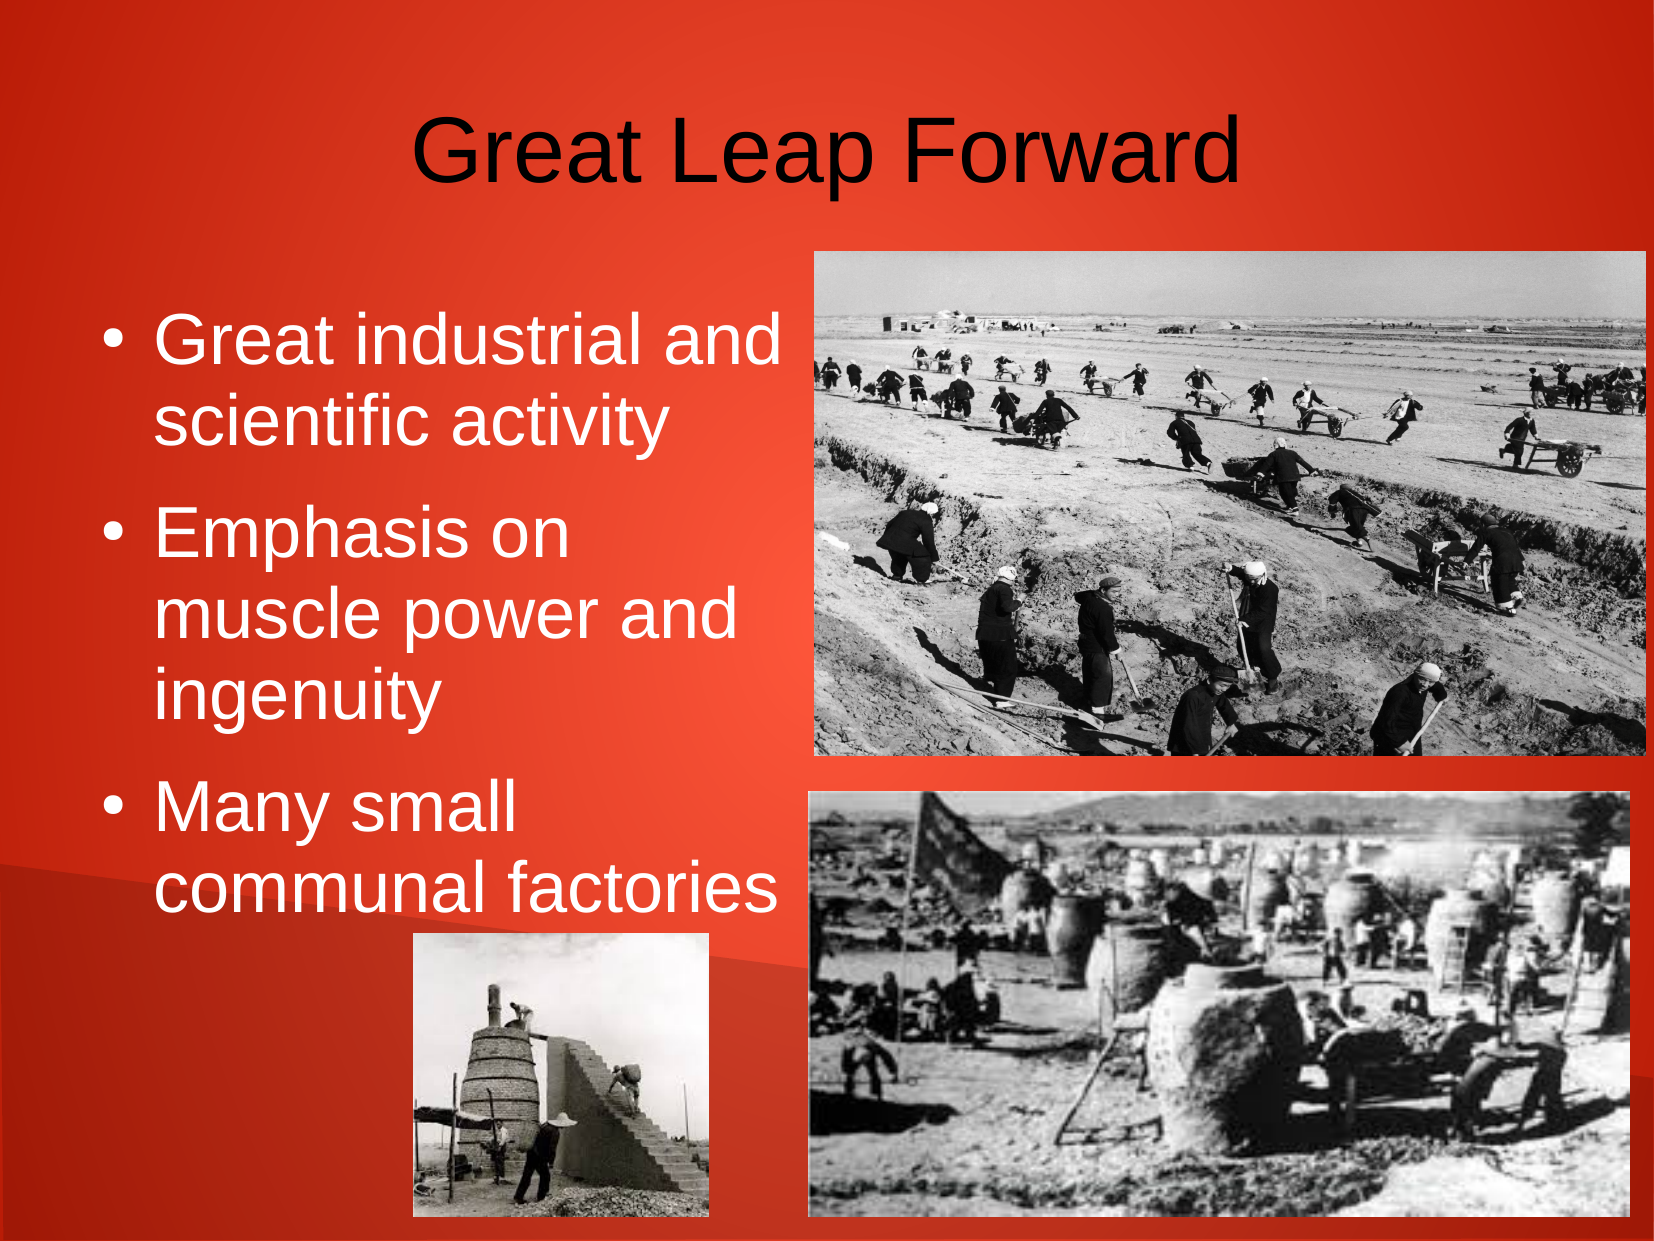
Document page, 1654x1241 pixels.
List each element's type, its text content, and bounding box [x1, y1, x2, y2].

title Great Leap Forward [82, 47, 1571, 252]
picture [808, 791, 1630, 1217]
picture [814, 251, 1646, 756]
list Great industrial and scientific activity Emphasis on muscle power and ingenuity Many small communal factories [82, 299, 809, 1019]
picture [413, 933, 709, 1217]
